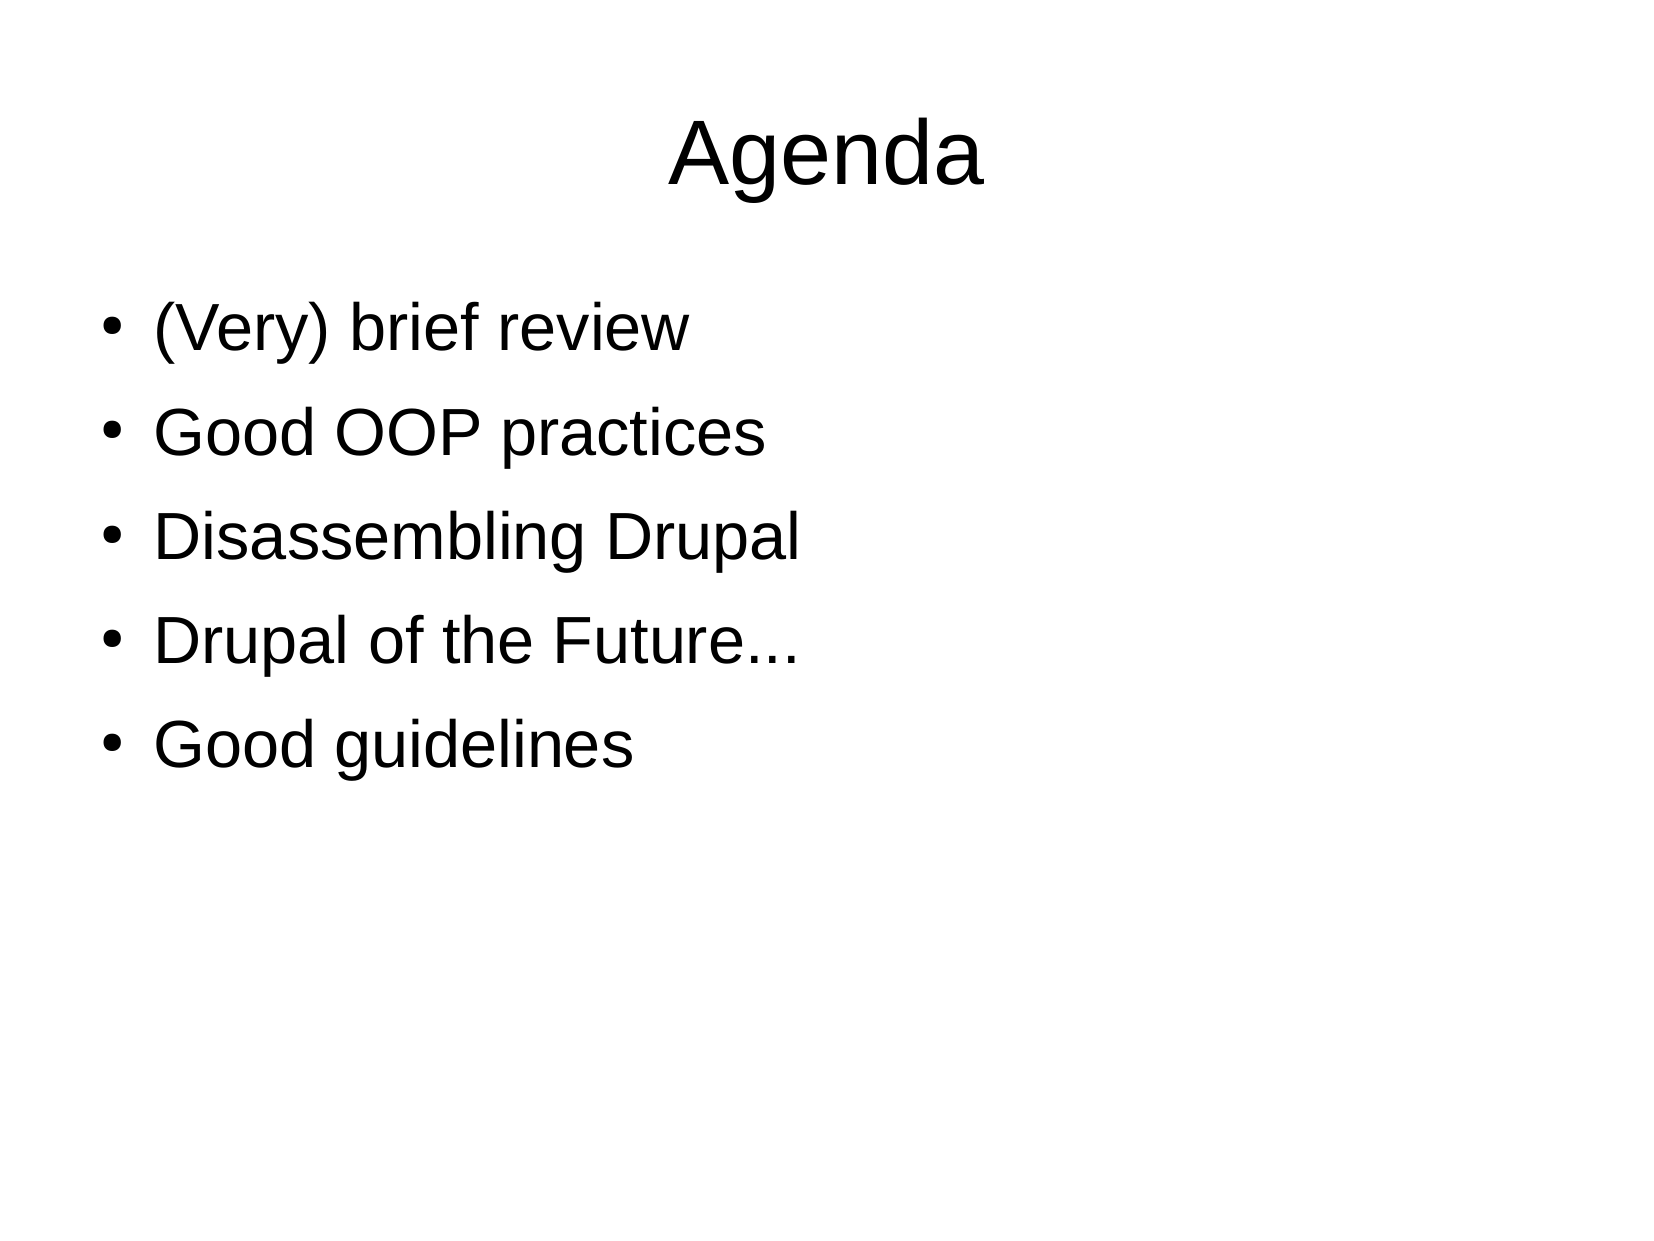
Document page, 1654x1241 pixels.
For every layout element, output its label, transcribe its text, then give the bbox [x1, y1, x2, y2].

title Agenda [82, 49, 1571, 257]
list (Very) brief review Good OOP practices Disassembling Drupal Drupal of the Future... Good guidelines [82, 290, 1571, 1109]
